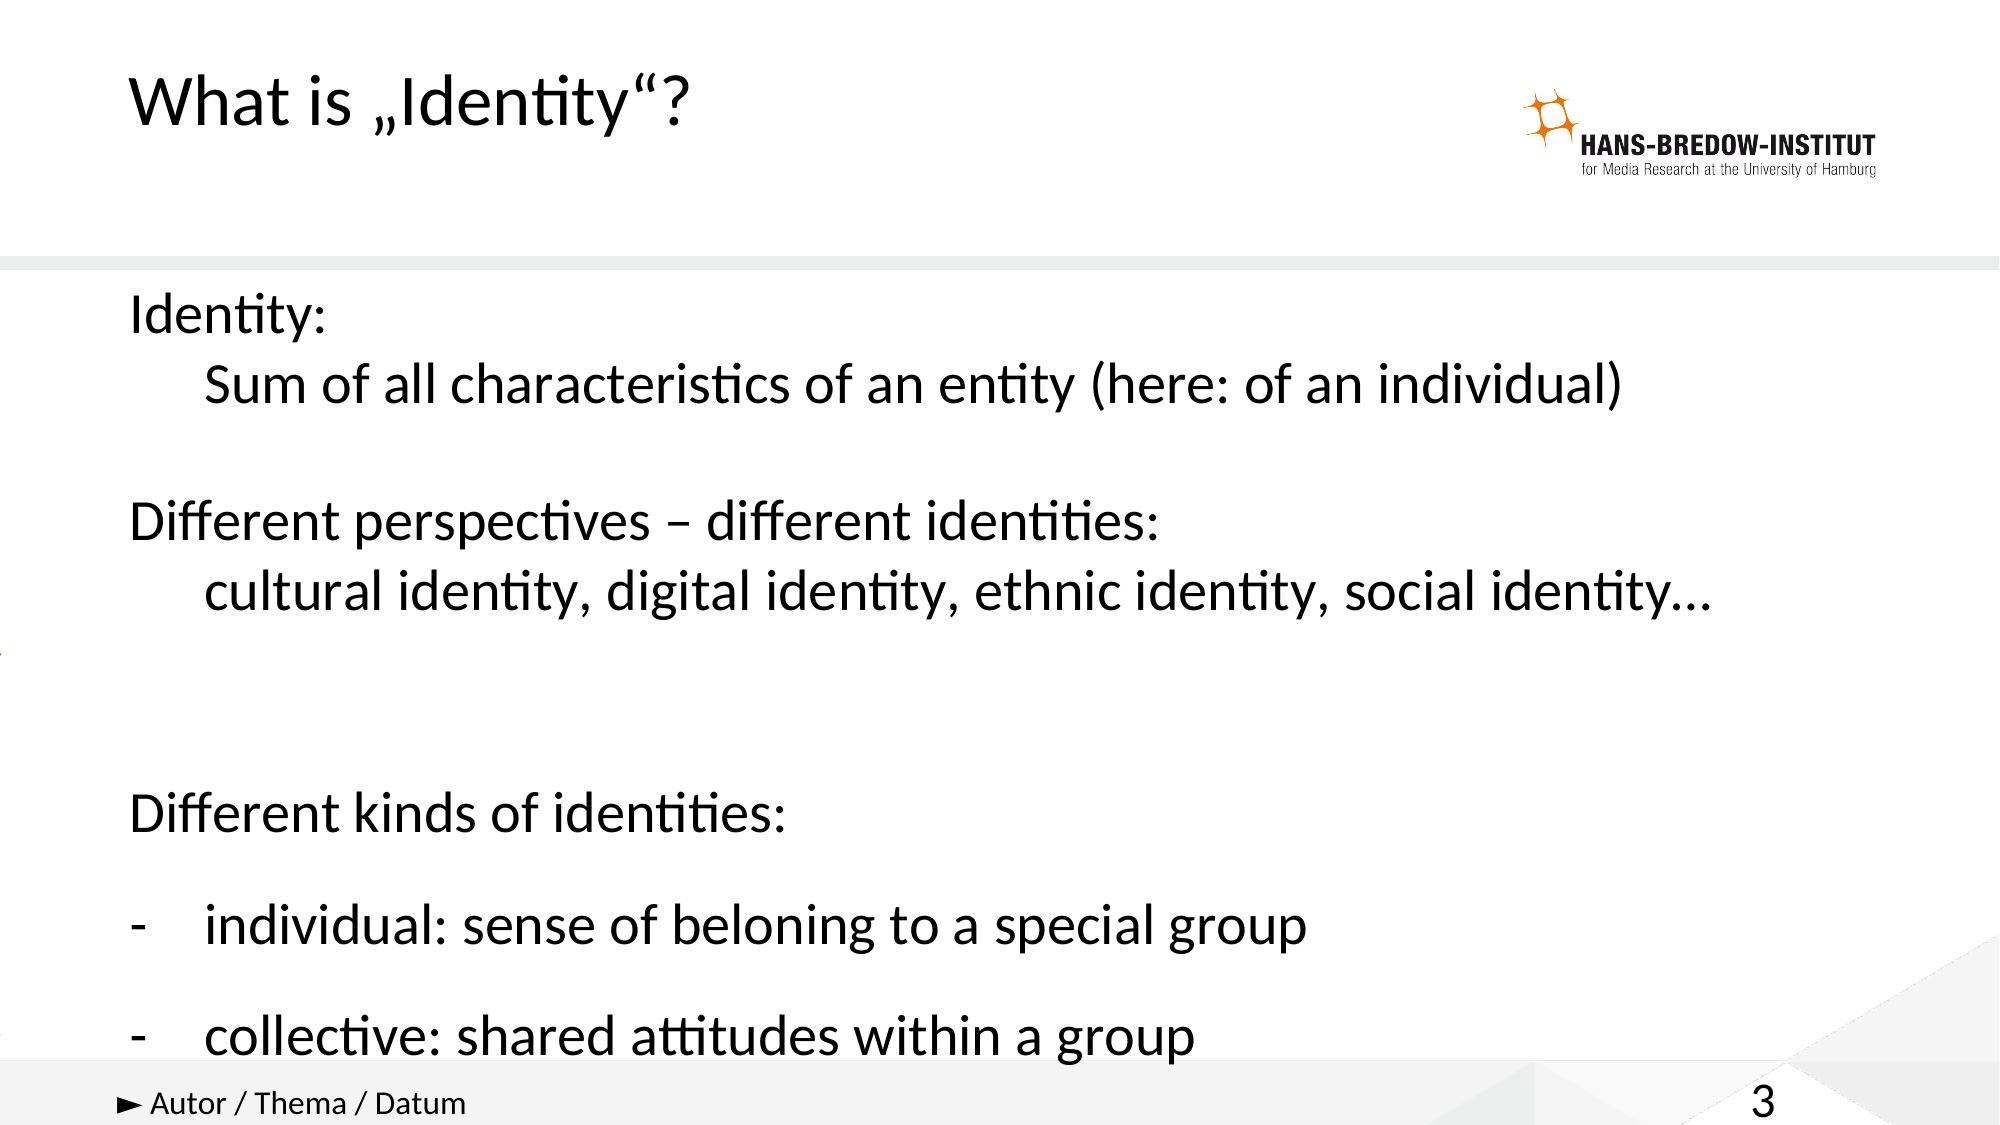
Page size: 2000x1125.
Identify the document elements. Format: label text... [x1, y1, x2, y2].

text_box Identity: Sum of all characteristics of an entity (here: of an individual) Different perspectives – different identities: cultural identity, digital identity, ethnic identity, social identity… Different kinds of identities: individual: sense of beloning to a special group collective: shared attitudes within a group [114, 267, 1887, 1036]
text_box <Nummer> [1735, 1060, 1827, 1125]
text_box What is „Identity“? [113, 45, 1413, 233]
picture [1522, 89, 1876, 178]
